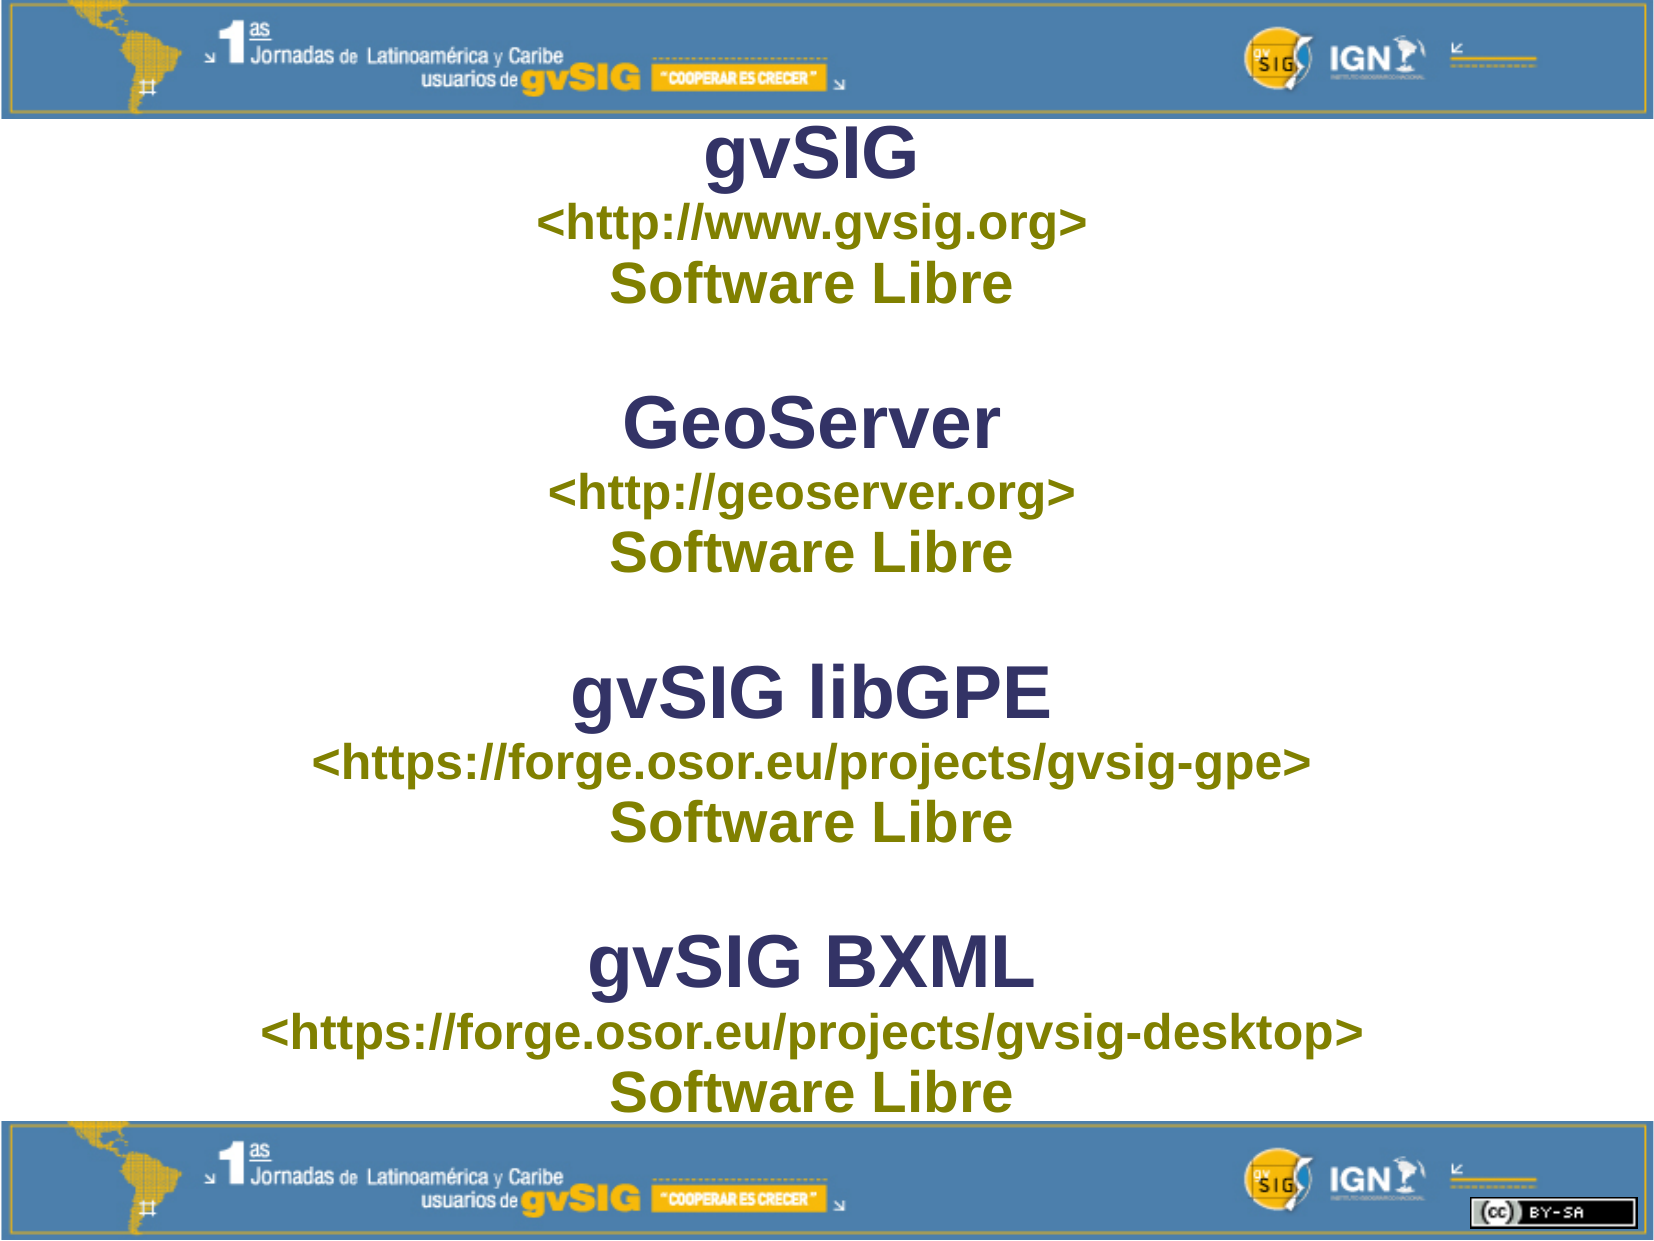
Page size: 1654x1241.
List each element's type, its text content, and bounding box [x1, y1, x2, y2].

picture [0, 1121, 118, 1241]
picture [0, 0, 1654, 119]
text_box gvSIG <http://www.gvsig.org> Software Libre GeoServer <http://geoserver.org> Software Libre gvSIG libGPE <https://forge.osor.eu/projects/gvsig-gpe> Software Libre gvSIG BXML <https://forge.osor.eu/projects/gvsig-desktop> Software Libre [118, 26, 1506, 1241]
picture [1506, 1121, 1654, 1241]
